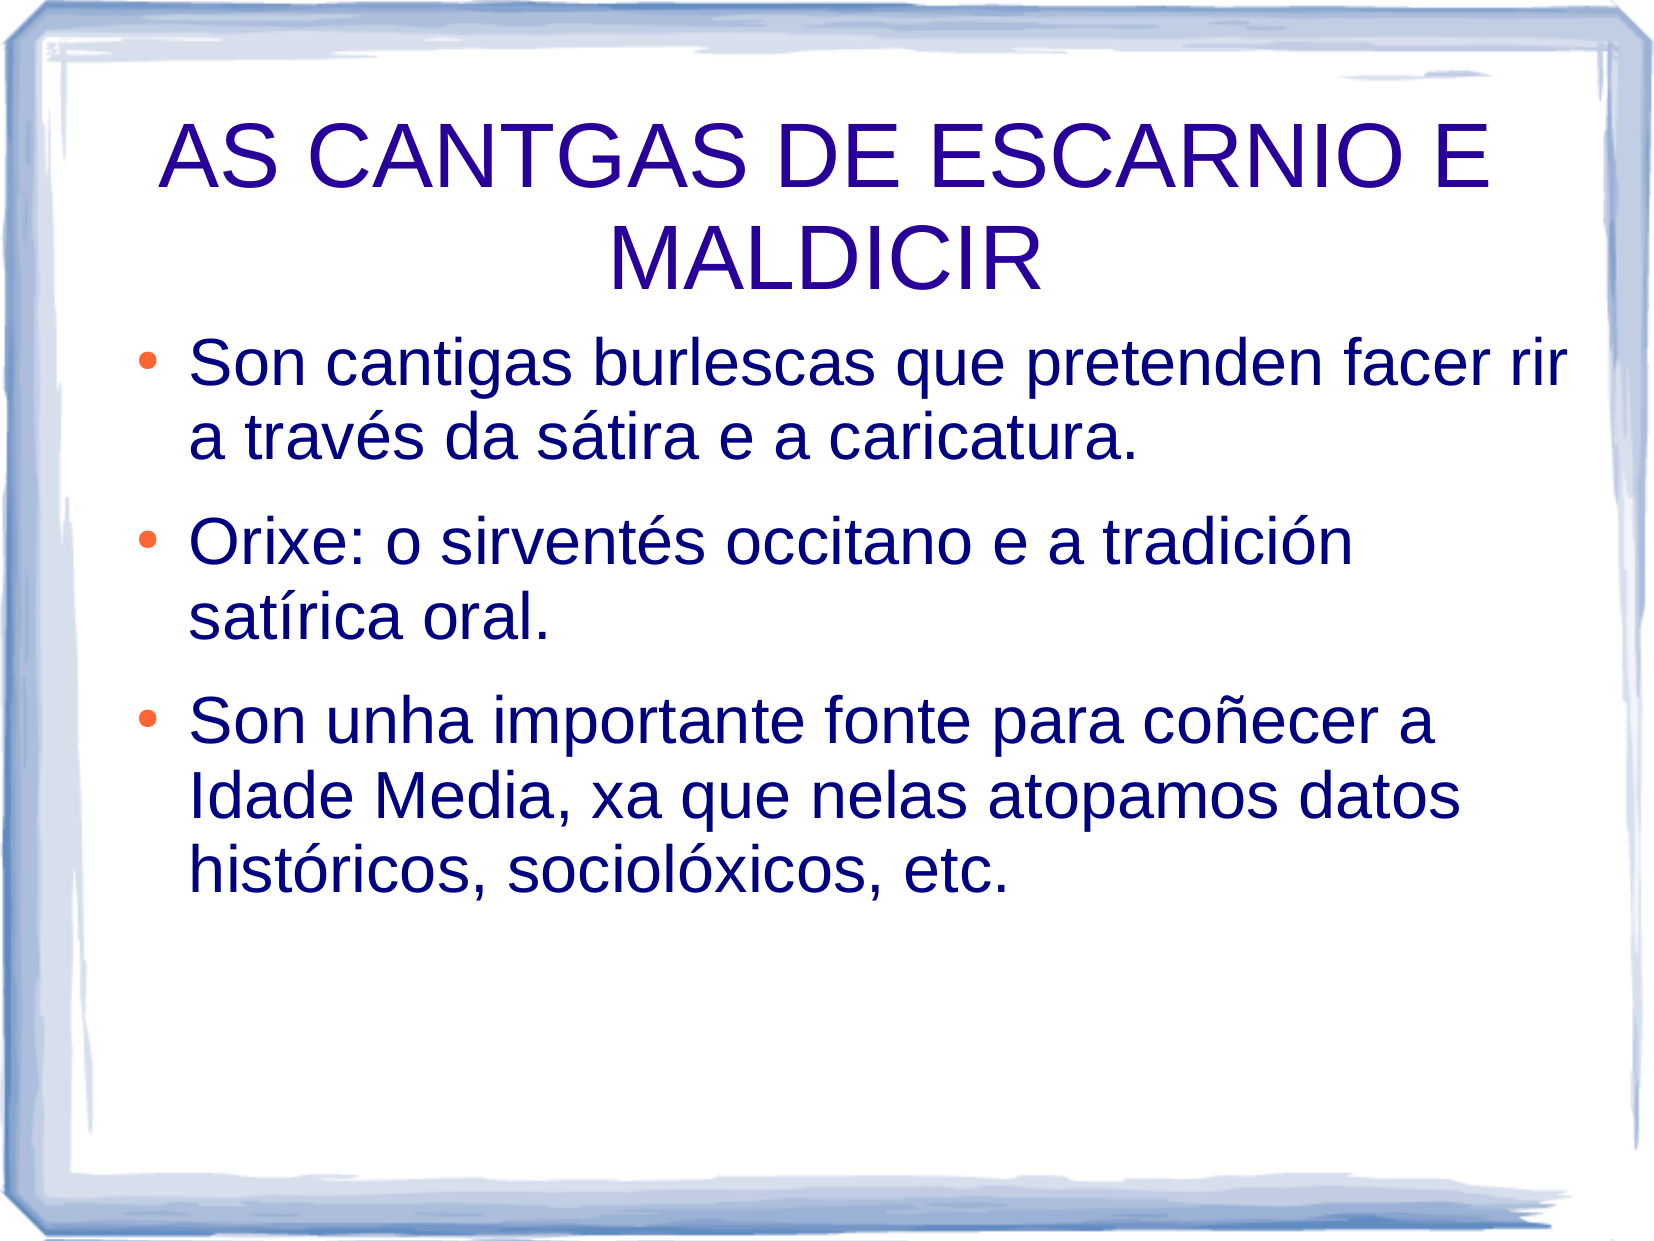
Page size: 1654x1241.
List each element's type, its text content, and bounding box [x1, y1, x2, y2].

list Son cantigas burlescas que pretenden facer rir a través da sátira e a caricatura. Orixe: o sirventés occitano e a tradición satírica oral. Son unha importante fonte para coñecer a Idade Media, xa que nelas atopamos datos históricos, sociolóxicos, etc. [118, 324, 1571, 1045]
picture [0, 0, 1654, 1241]
title AS CANTGAS DE ESCARNIO E MALDICIR [147, 104, 1506, 310]
